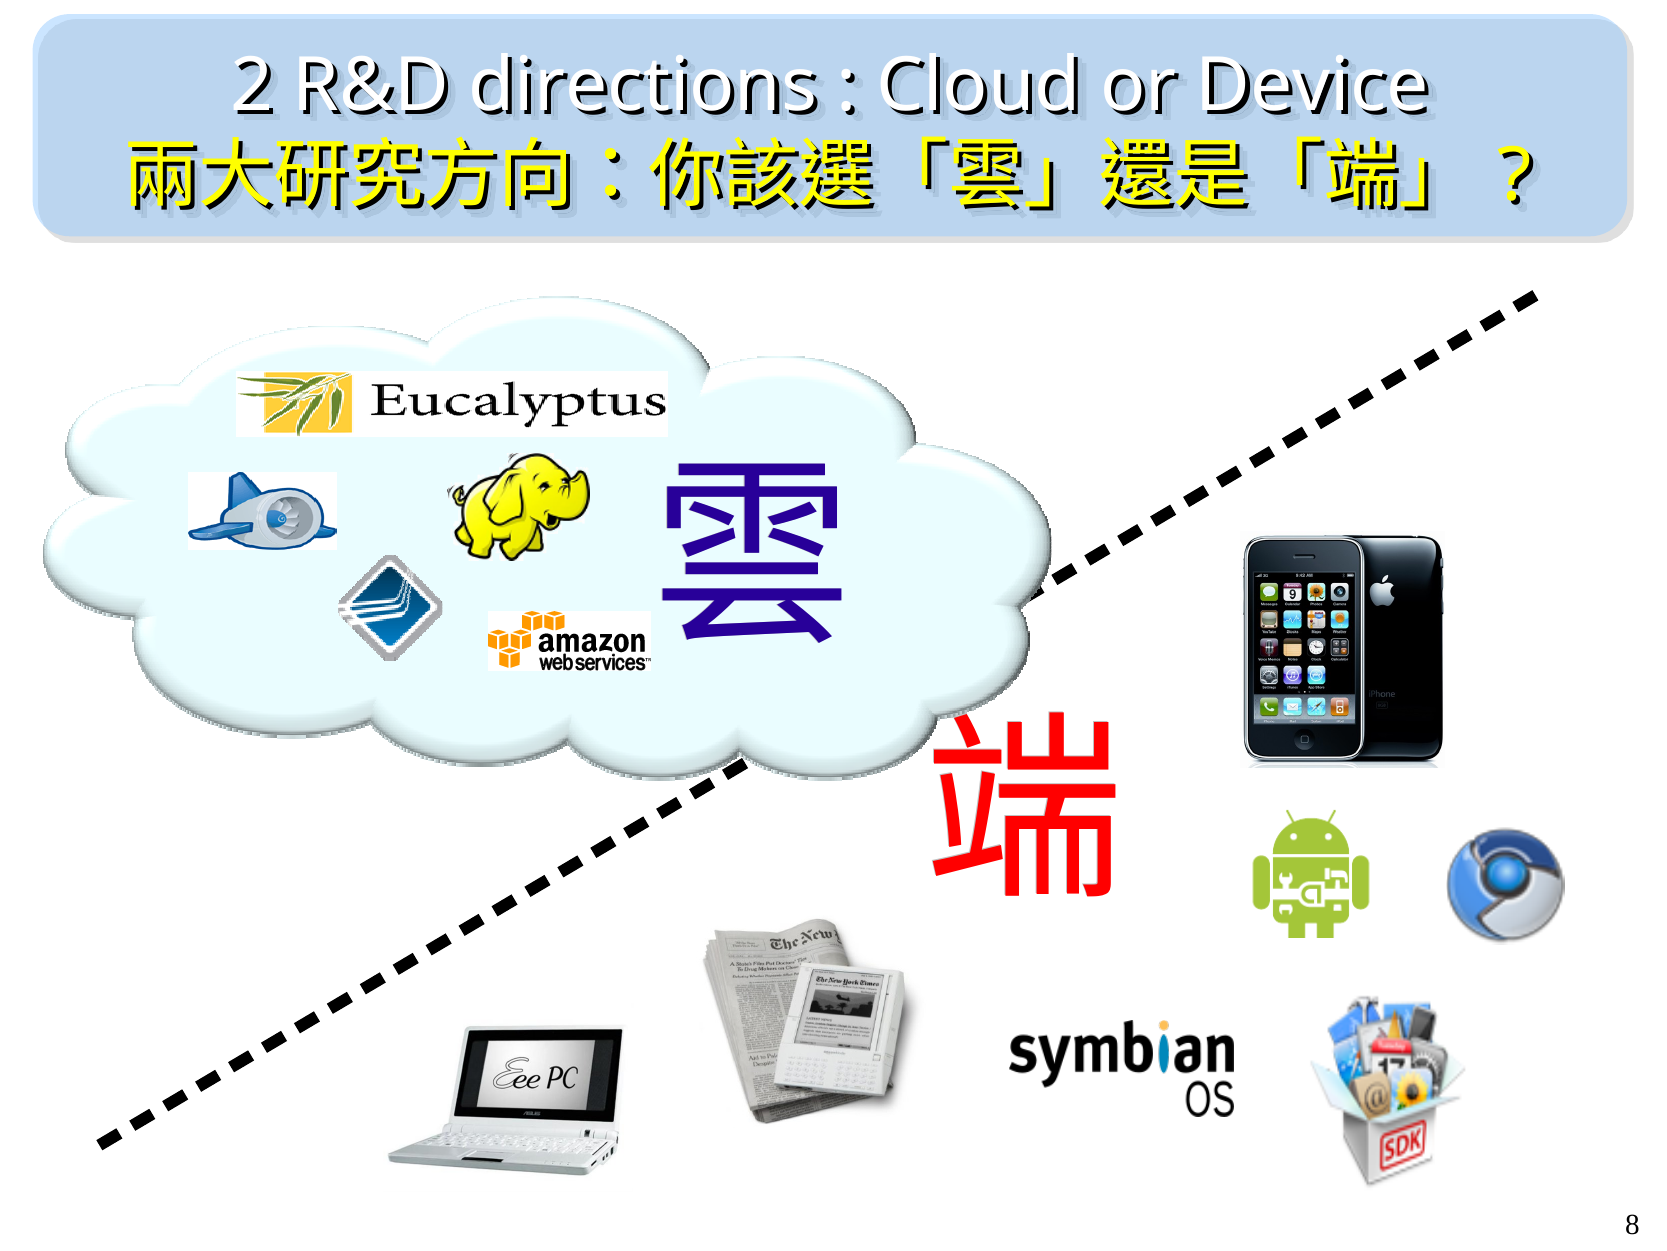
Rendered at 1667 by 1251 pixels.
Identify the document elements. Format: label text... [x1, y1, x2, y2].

picture [383, 1003, 634, 1192]
picture [1240, 531, 1445, 768]
text_box 雲 [637, 419, 875, 675]
picture [41, 295, 1052, 781]
picture [696, 915, 928, 1128]
text_box 2 R&D directions : Cloud or Device 兩大研究方向：你該選「雲」還是「端」? [32, 14, 1628, 237]
text_box 端 [909, 673, 1146, 929]
picture [1009, 791, 1565, 1193]
